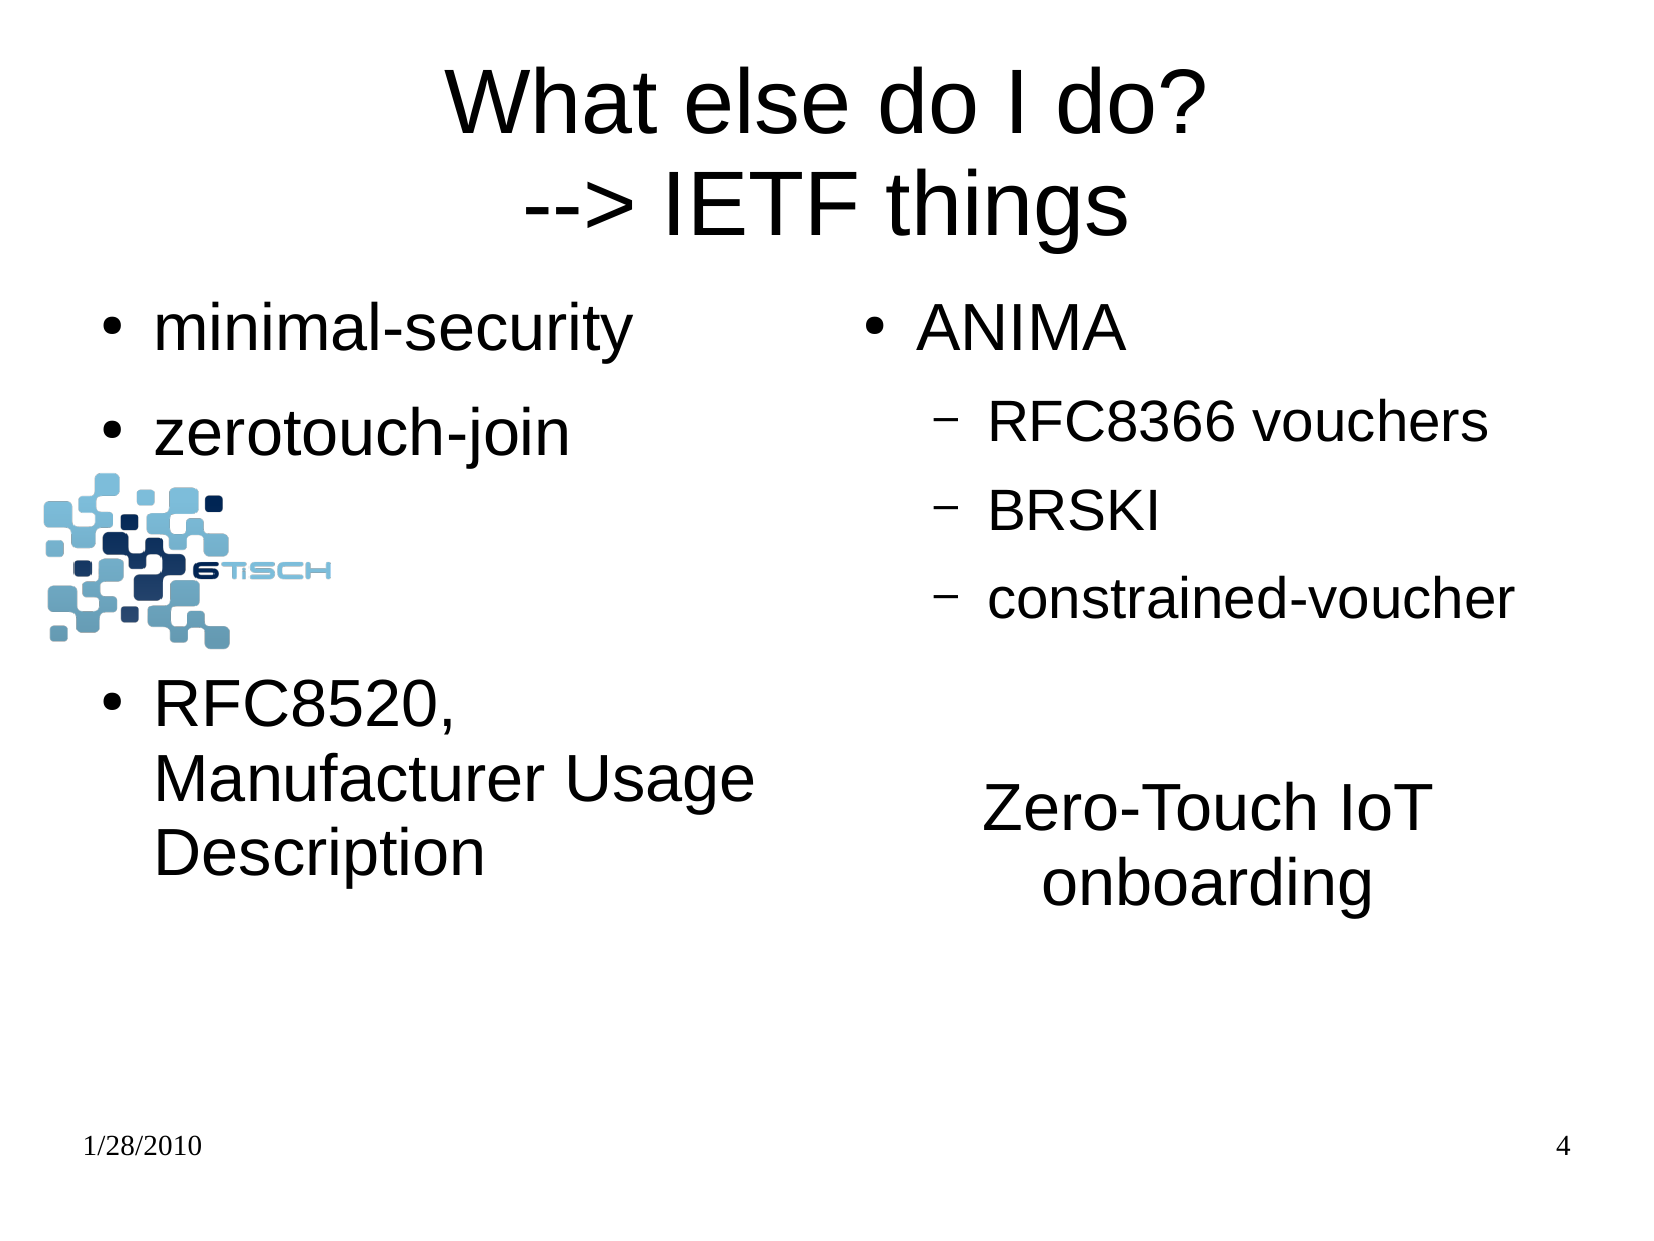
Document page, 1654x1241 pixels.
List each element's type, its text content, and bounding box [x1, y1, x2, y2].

list RFC8520, Manufacturer Usage Description [82, 665, 809, 1009]
list Zero-Touch IoT onboarding [845, 665, 1572, 1009]
title What else do I do? --> IETF things [82, 49, 1571, 257]
picture [39, 468, 337, 653]
list minimal-security zerotouch-join [82, 290, 809, 634]
list ANIMA RFC8366 vouchers BRSKI constrained-voucher [845, 290, 1572, 634]
